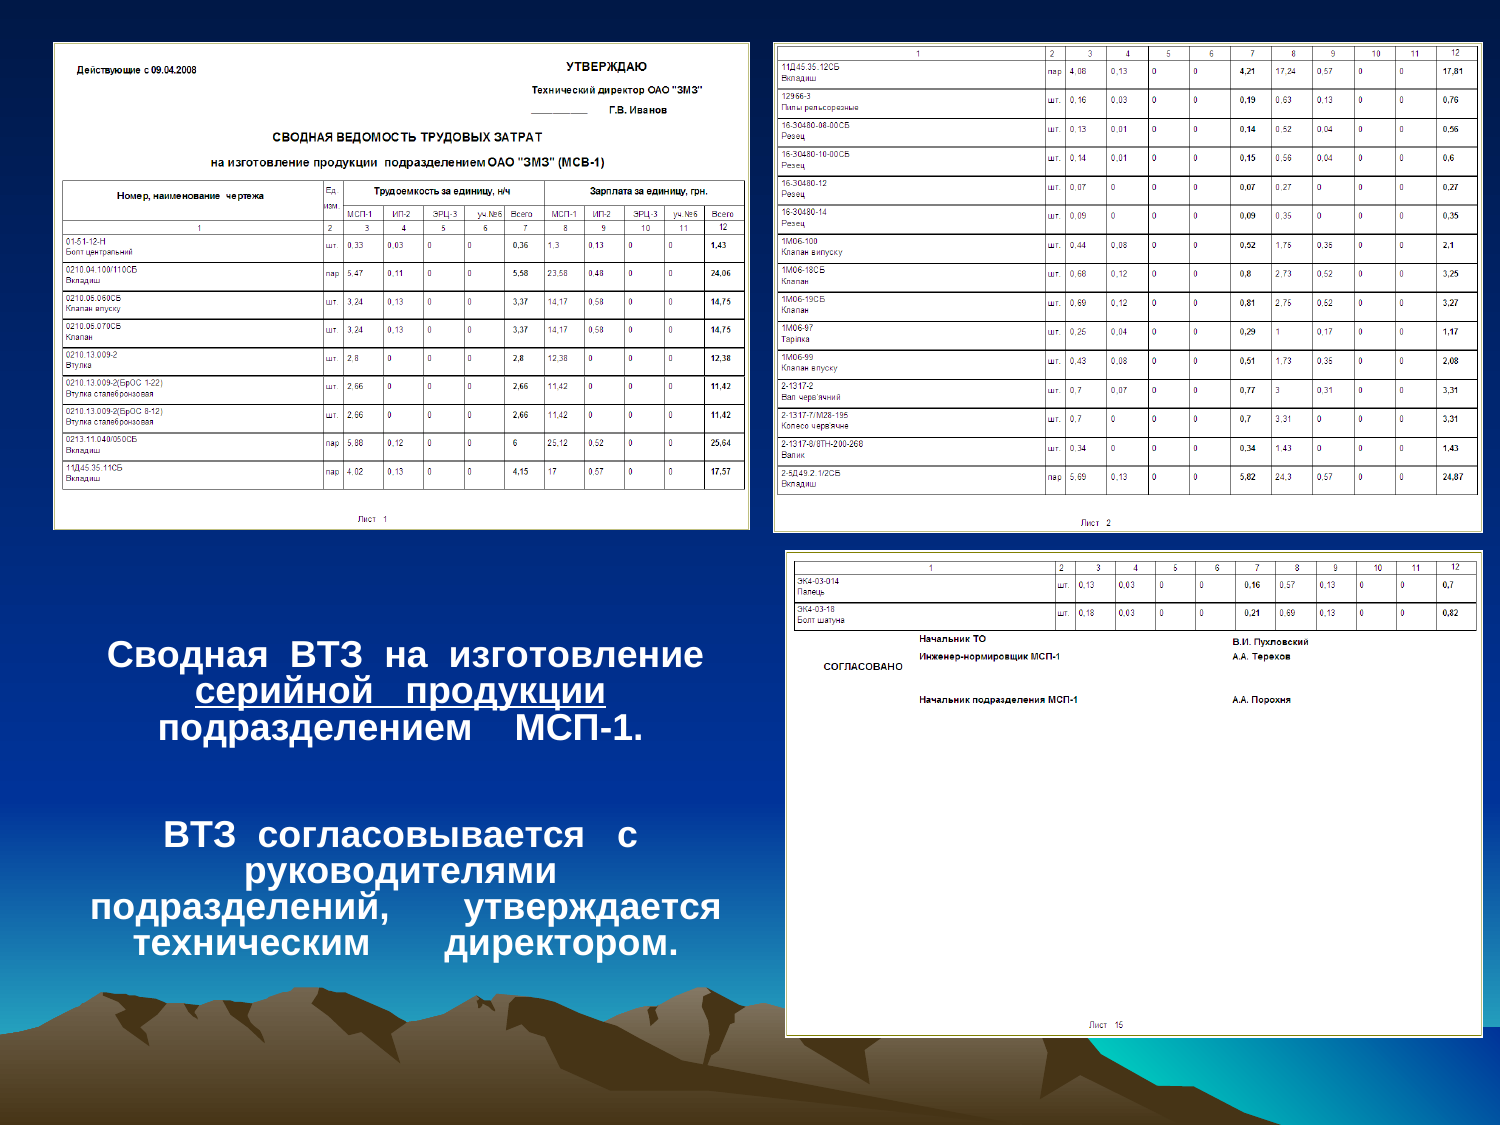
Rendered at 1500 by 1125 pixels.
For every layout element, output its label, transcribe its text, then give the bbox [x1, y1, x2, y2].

picture [53, 42, 751, 530]
picture [773, 42, 1483, 533]
text_box Сводная ВТЗ на изготовление серийной продукции подразделением МСП-1. ВТЗ согласовывается с руководителями подразделений, утверждается техническим директором. [49, 550, 762, 1038]
picture [785, 550, 1483, 1039]
